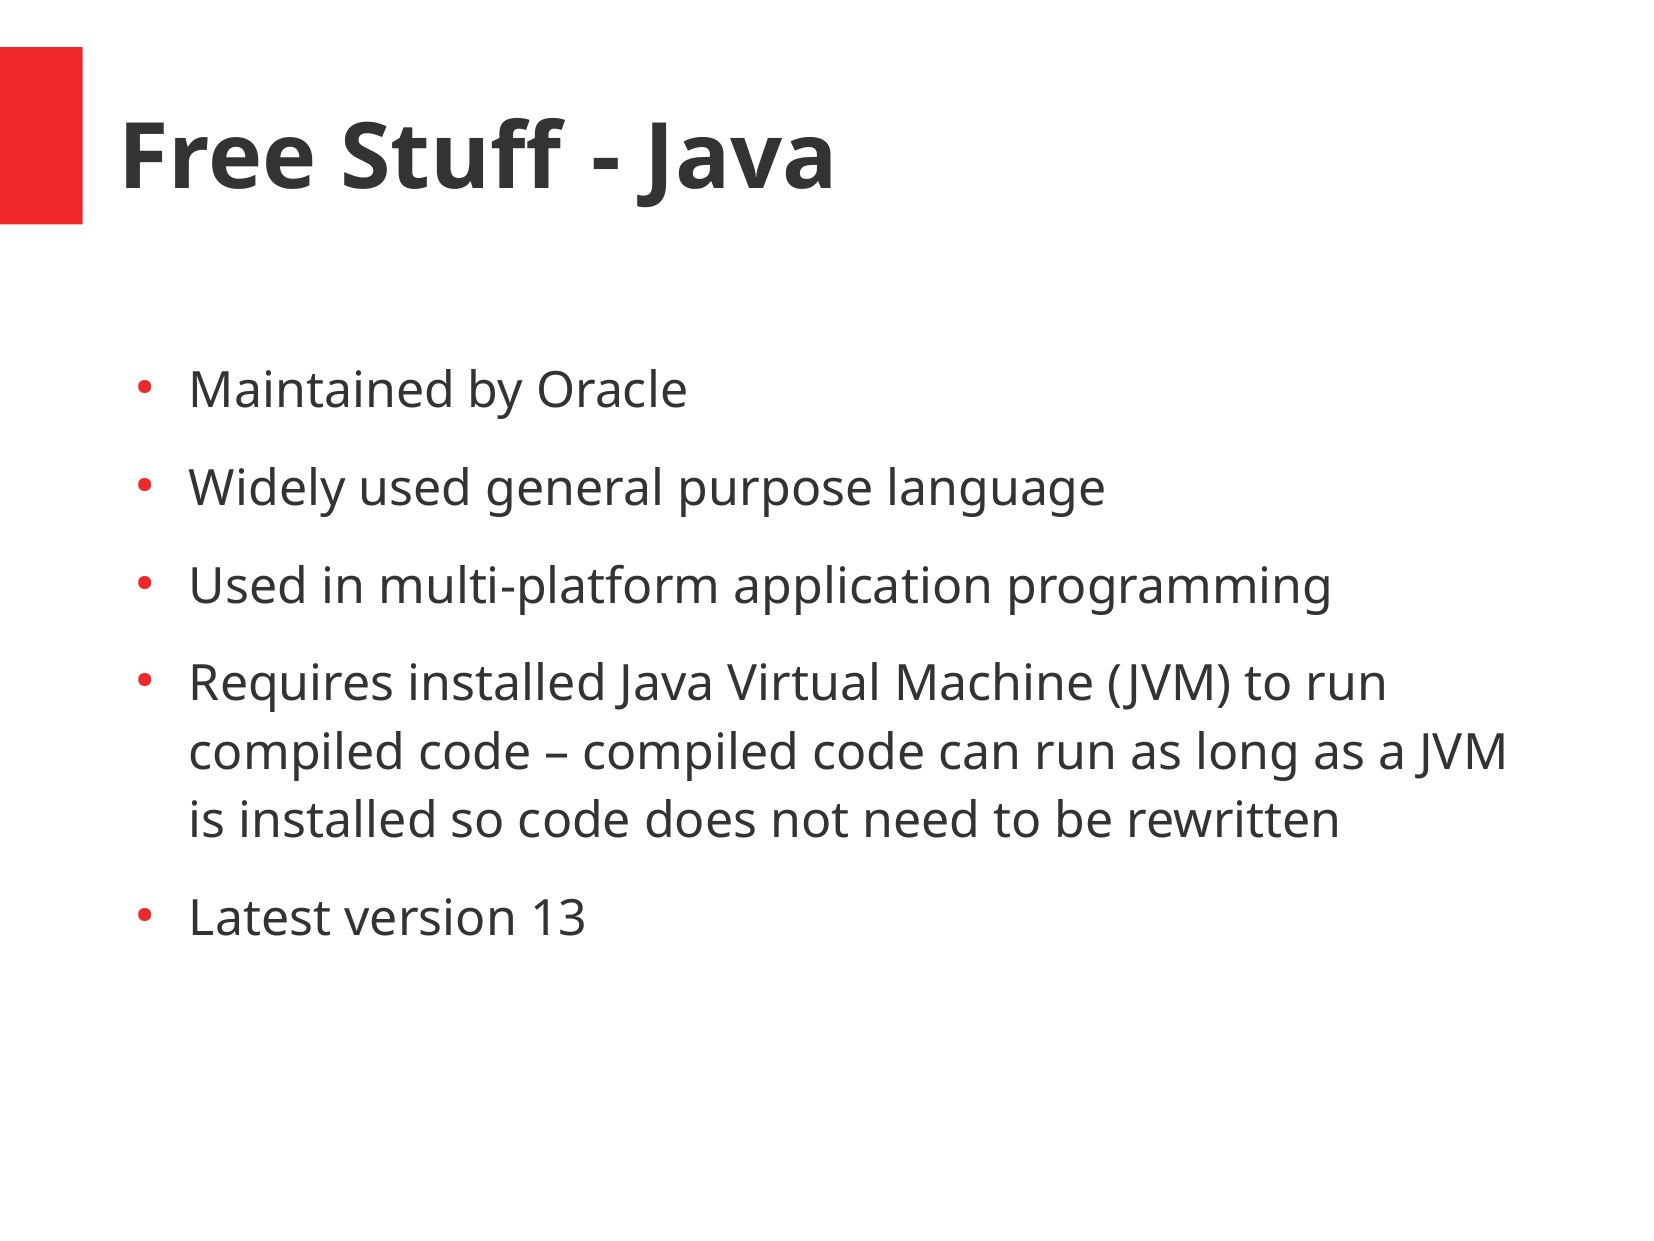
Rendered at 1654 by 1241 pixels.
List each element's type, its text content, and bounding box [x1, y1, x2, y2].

list Maintained by Oracle Widely used general purpose language Used in multi-platform application programming Requires installed Java Virtual Machine (JVM) to run compiled code – compiled code can run as long as a JVM is installed so code does not need to be rewritten Latest version 13 [118, 354, 1536, 1074]
title Free Stuff - Java [118, 49, 1571, 257]
